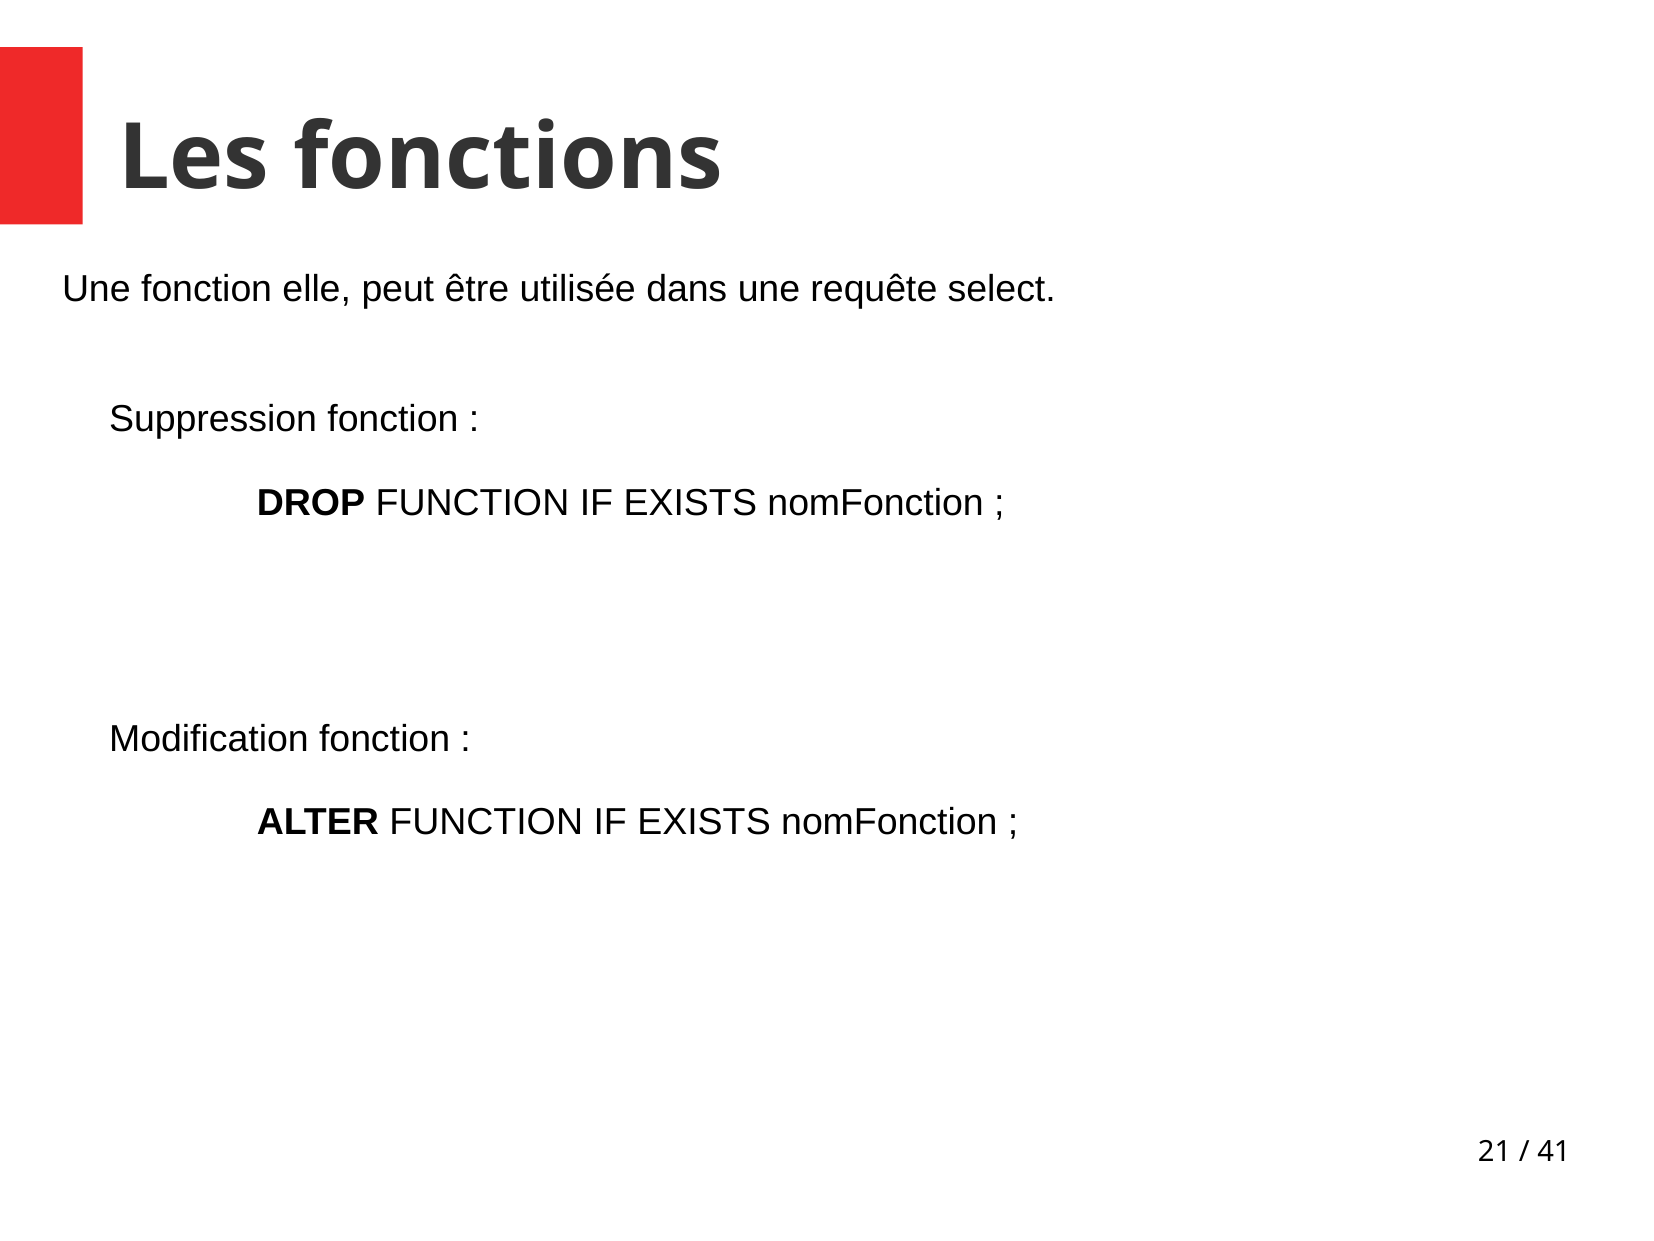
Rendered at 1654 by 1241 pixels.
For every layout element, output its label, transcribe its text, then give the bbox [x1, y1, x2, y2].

text_box Modification fonction : ALTER FUNCTION IF EXISTS nomFonction ; [94, 709, 1501, 851]
title Les fonctions [118, 49, 1571, 257]
text_box Suppression fonction : DROP FUNCTION IF EXISTS nomFonction ; [94, 389, 1501, 531]
text_box Une fonction elle, peut être utilisée dans une requête select. [47, 259, 1583, 317]
